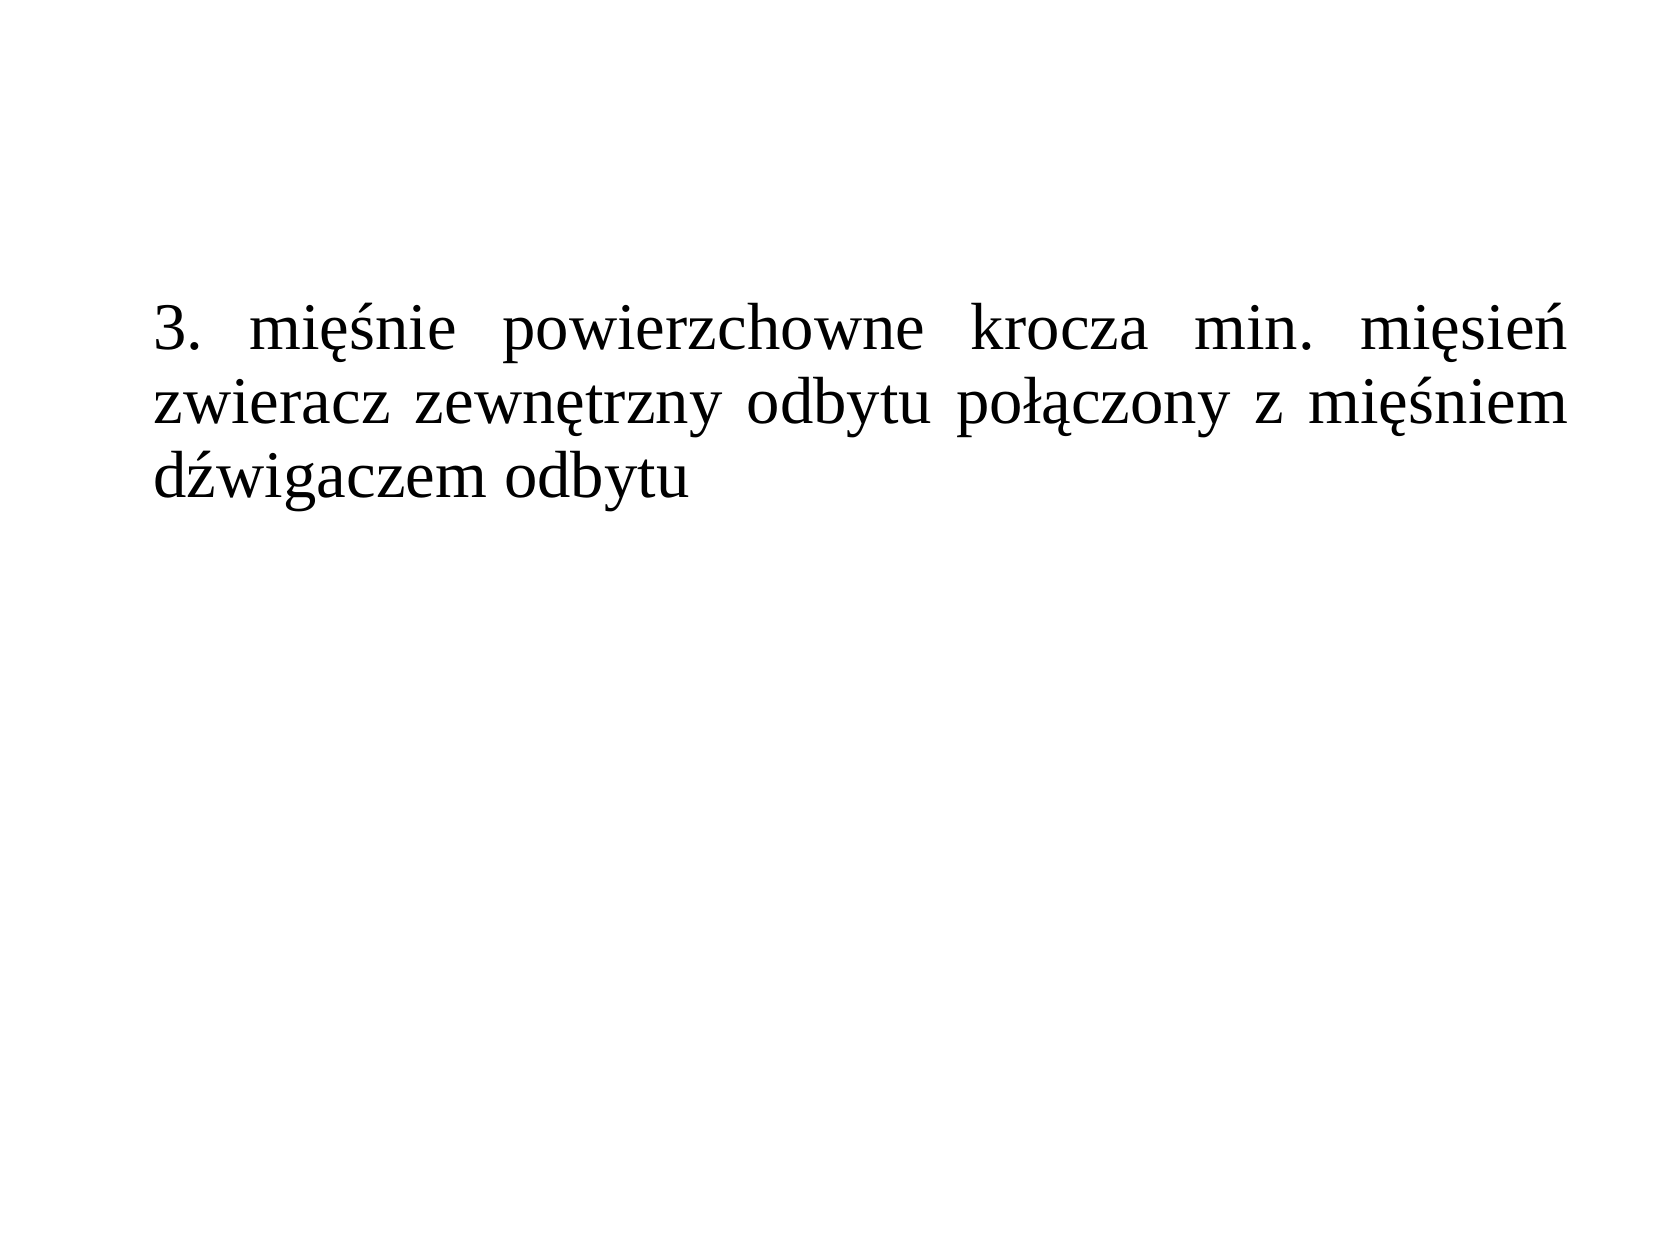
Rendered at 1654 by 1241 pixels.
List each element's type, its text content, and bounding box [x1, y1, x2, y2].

list 3. mięśnie powierzchowne krocza min. mięsień zwieracz zewnętrzny odbytu połączony z mięśniem dźwigaczem odbytu [82, 290, 1571, 1109]
